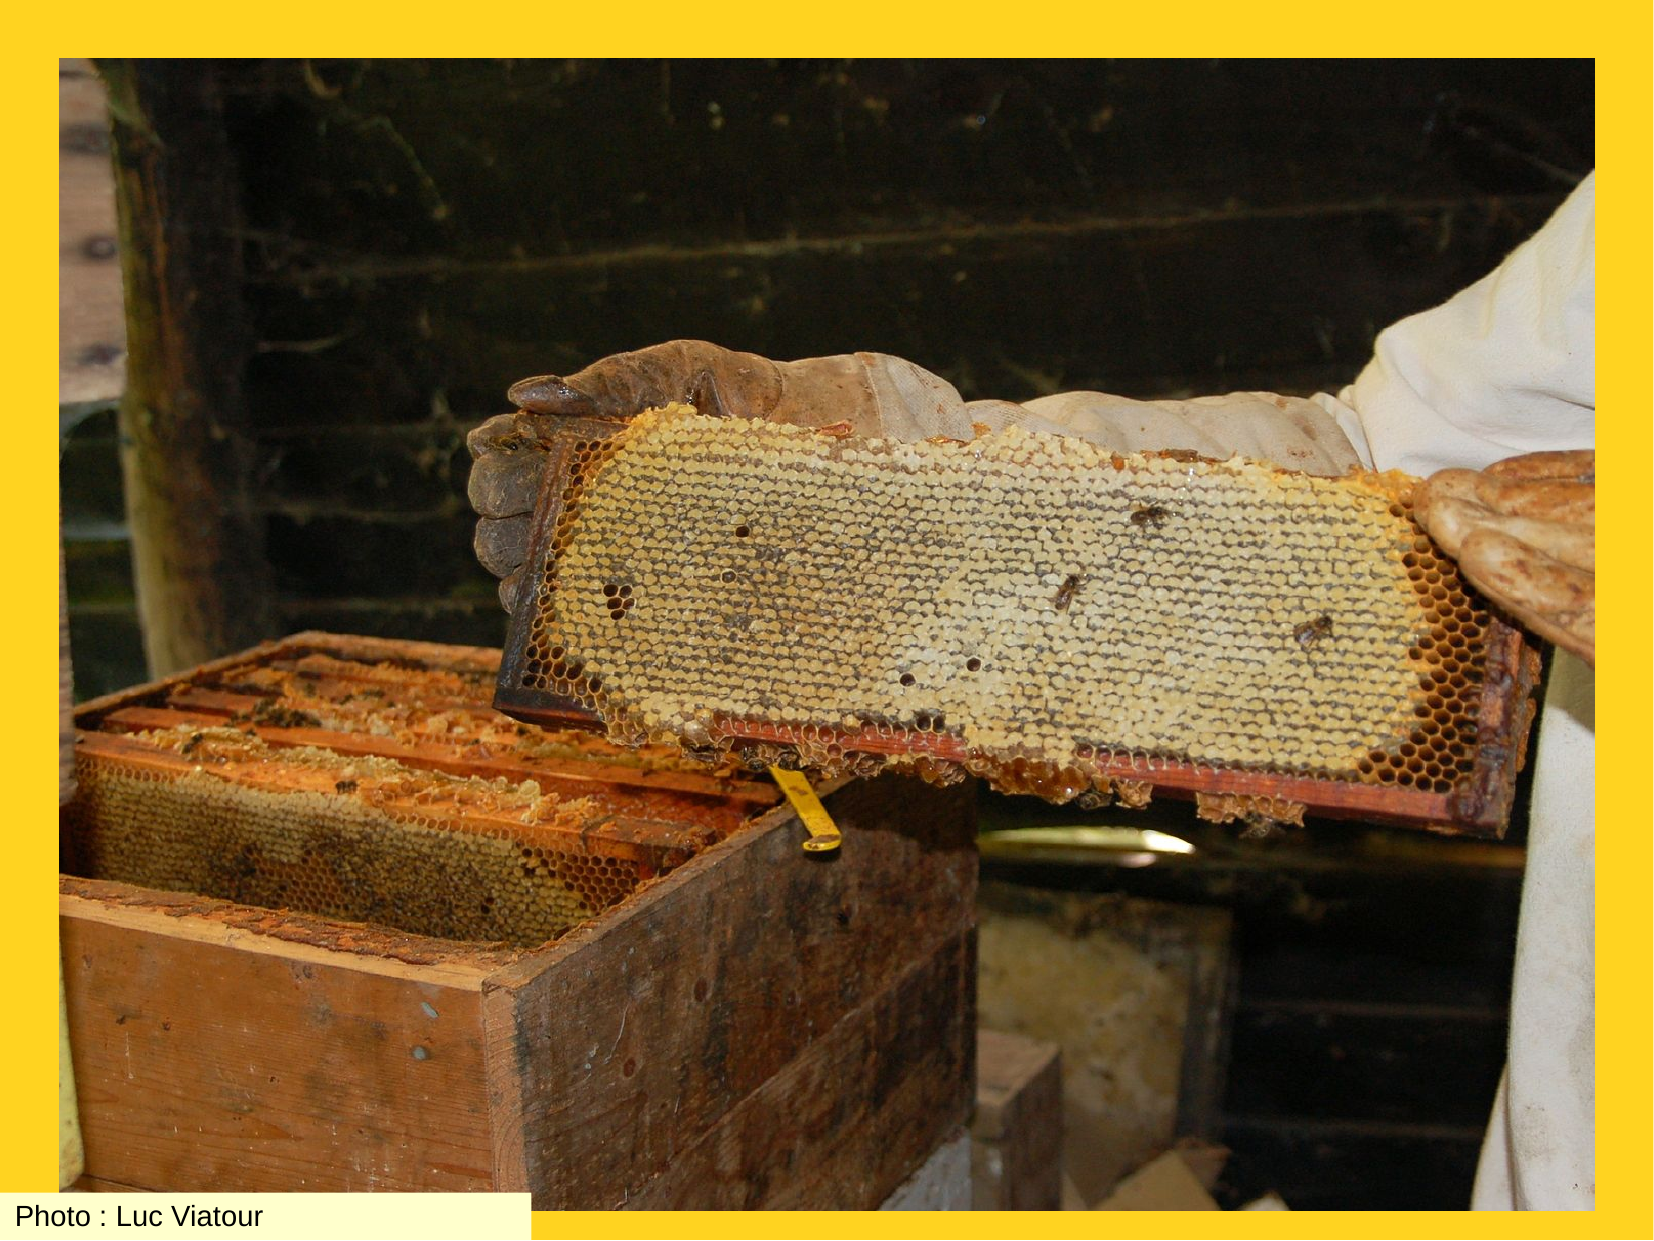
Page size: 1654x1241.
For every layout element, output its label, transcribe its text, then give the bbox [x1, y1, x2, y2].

text_box Photo : Luc Viatour [0, 1192, 532, 1241]
picture [59, 58, 1595, 1211]
